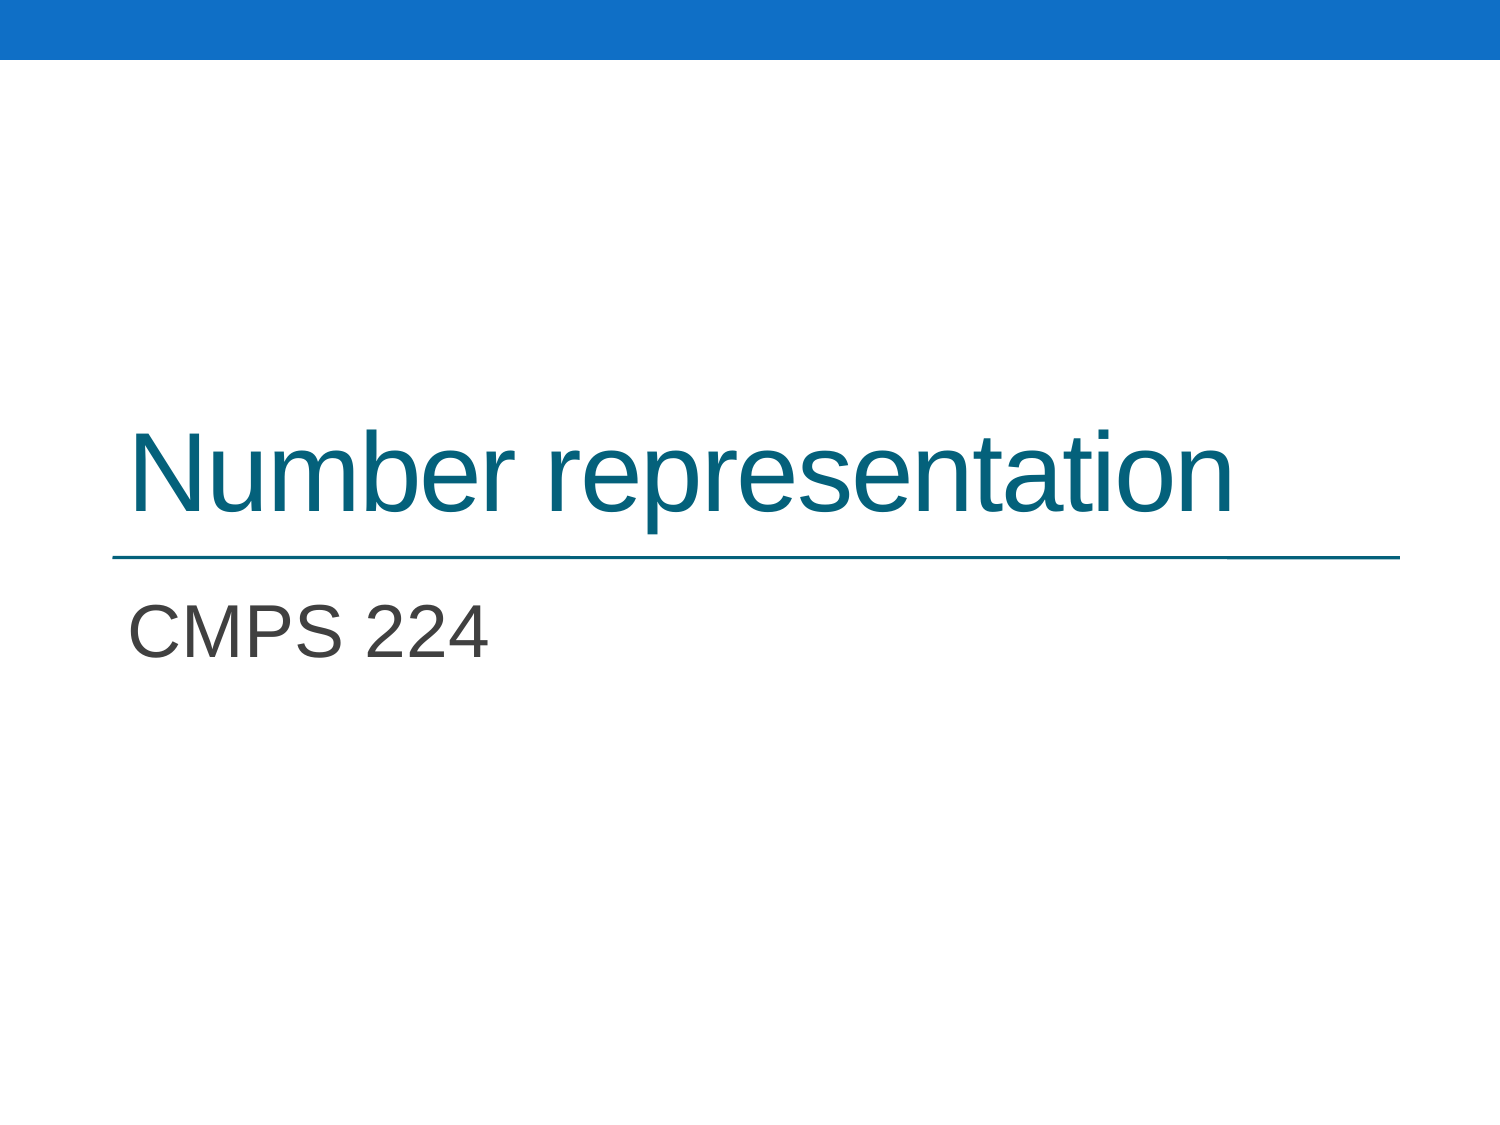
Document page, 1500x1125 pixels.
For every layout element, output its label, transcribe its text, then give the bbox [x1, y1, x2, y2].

title Number representation [112, 224, 1400, 542]
subtitle CMPS 224 [112, 575, 1163, 863]
